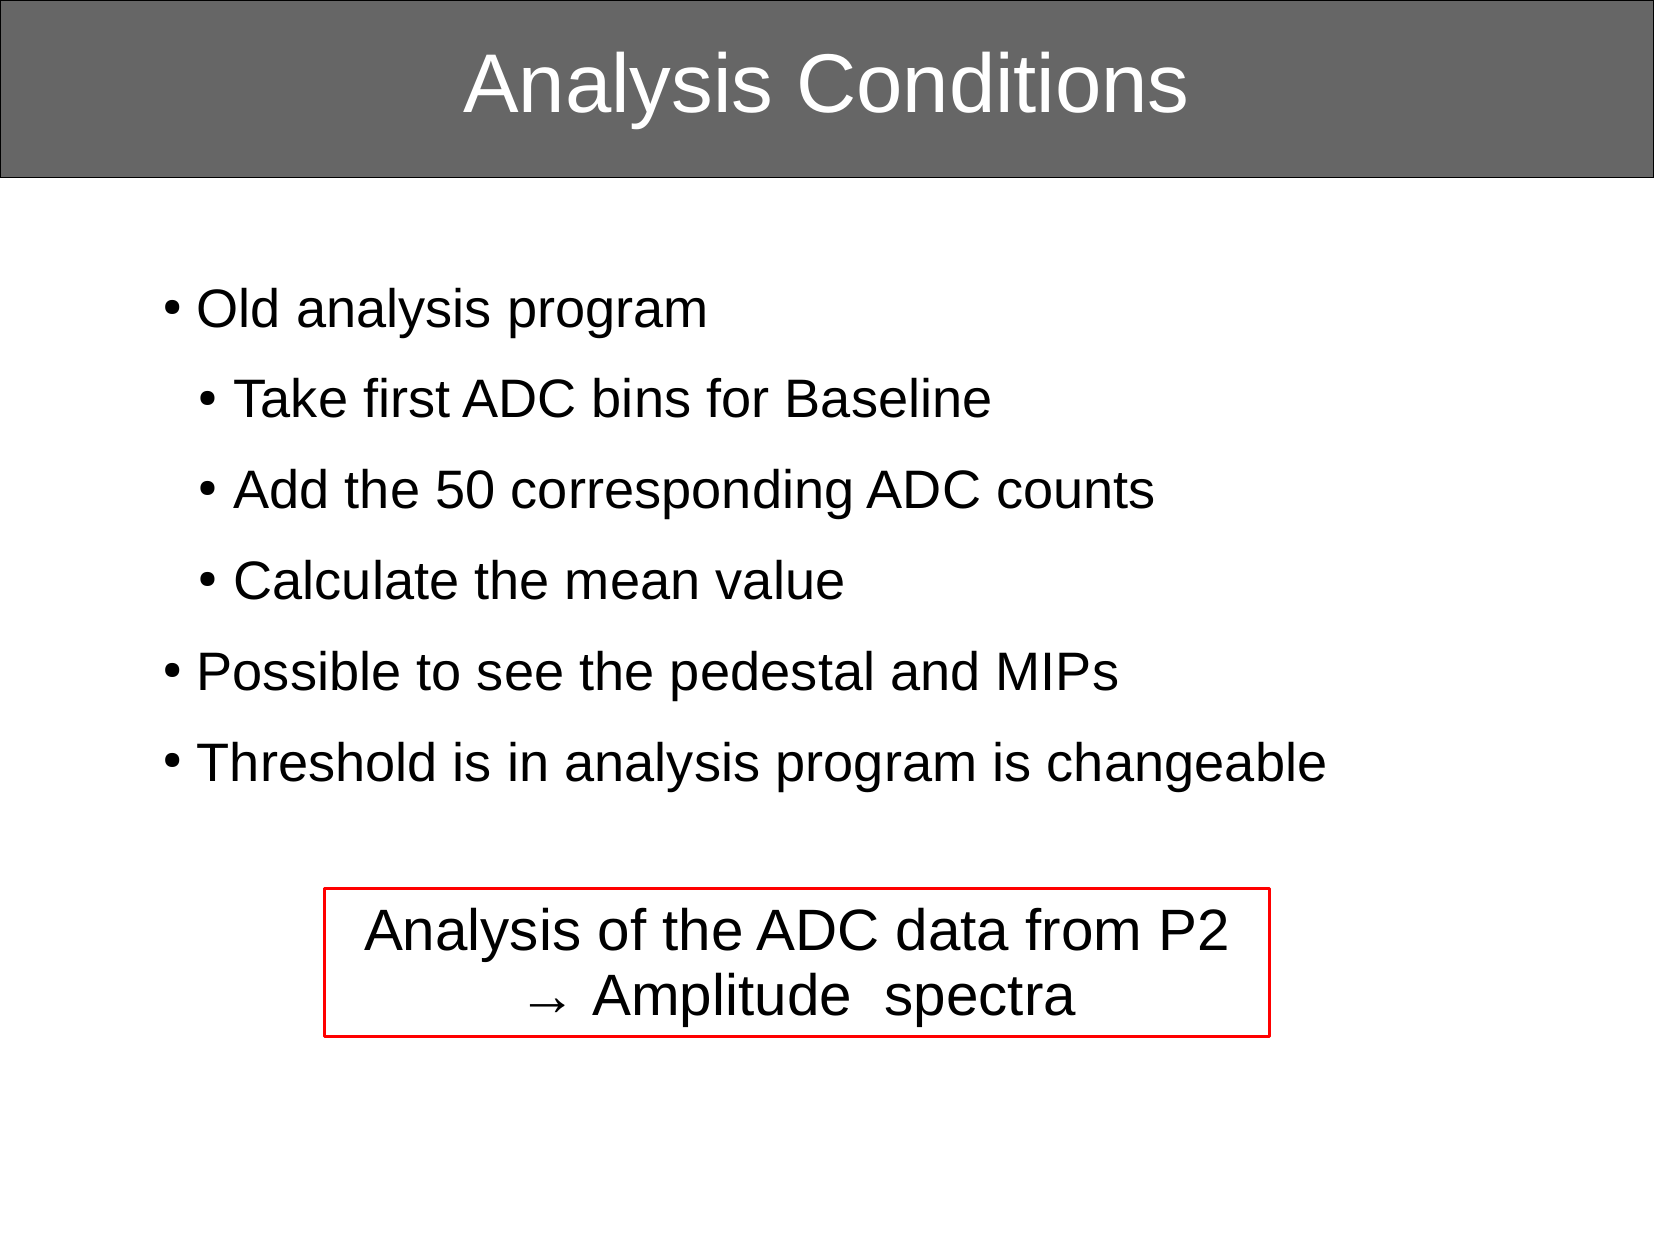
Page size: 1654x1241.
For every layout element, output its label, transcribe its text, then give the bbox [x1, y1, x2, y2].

text_box Analysis of the ADC data from P2 → Amplitude spectra [324, 888, 1270, 1037]
text_box Old analysis program Take first ADC bins for Baseline Add the 50 corresponding ADC counts Calculate the mean value Possible to see the pedestal and MIPs Threshold is in analysis program is changeable [147, 240, 1447, 922]
text_box Analysis Conditions [29, 29, 1625, 138]
